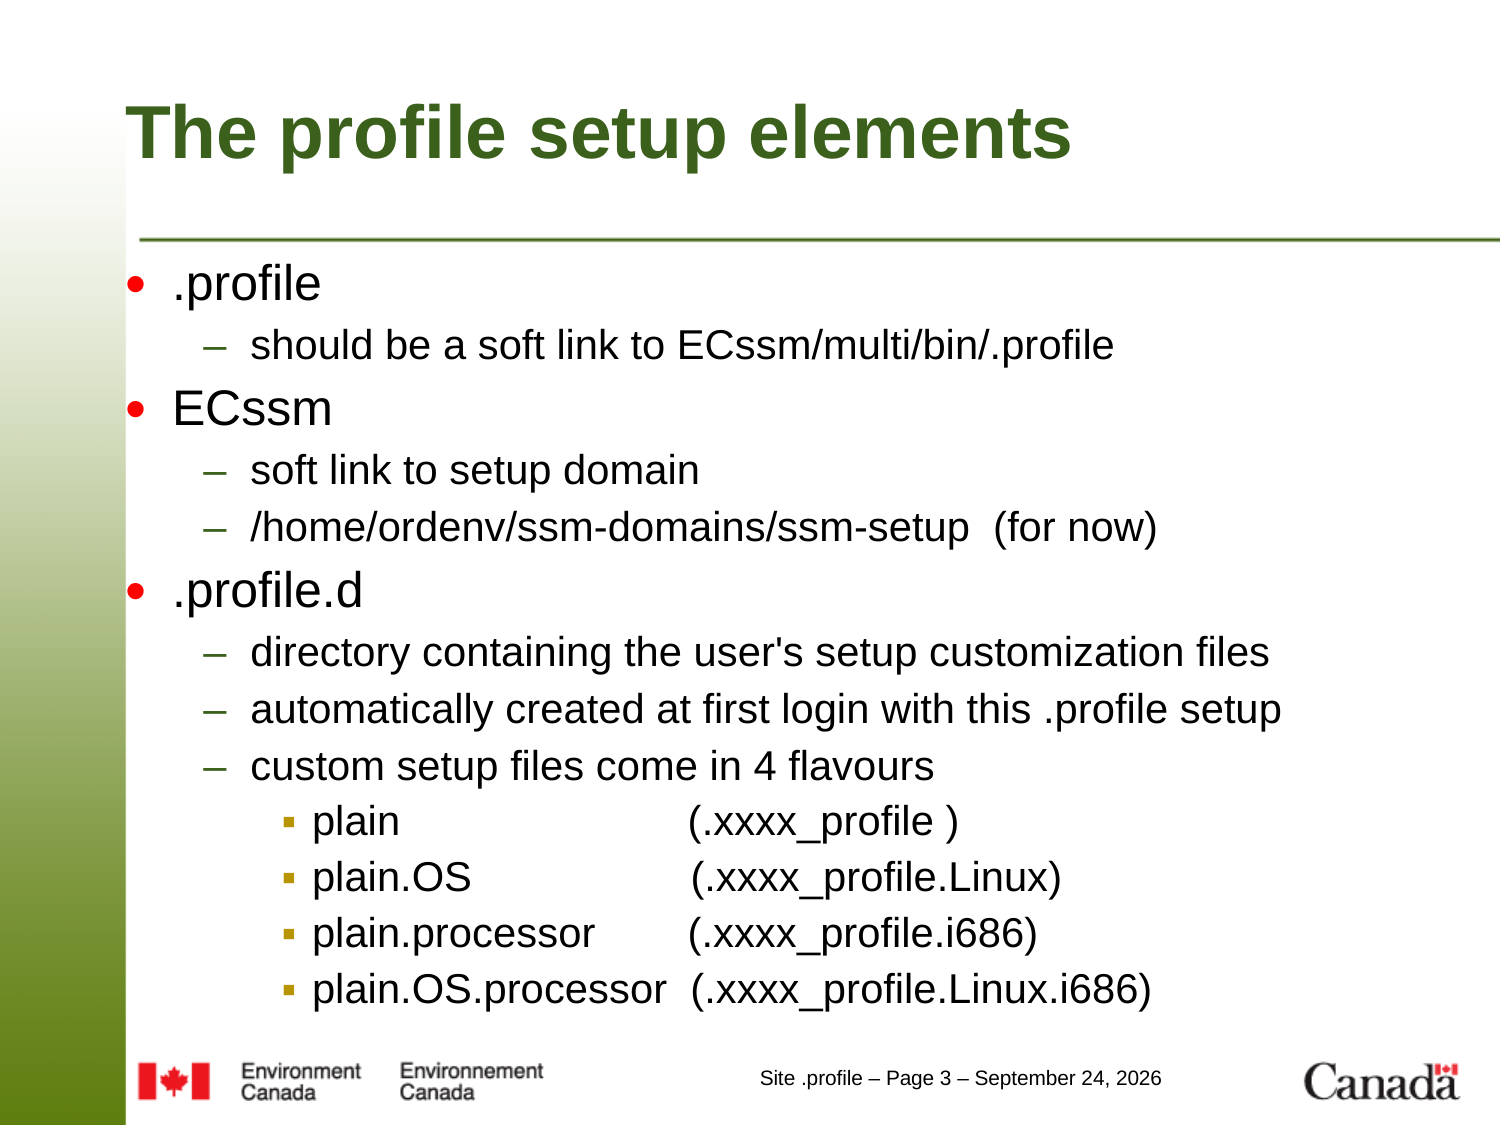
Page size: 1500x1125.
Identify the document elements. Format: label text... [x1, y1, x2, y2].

list .profile should be a soft link to ECssm/multi/bin/.profile ECssm soft link to setup domain /home/ordenv/ssm-domains/ssm-setup (for now) .profile.d directory containing the user's setup customization files automatically created at first login with this .profile setup custom setup files come in 4 flavours plain (.xxxx_profile ) plain.OS (.xxxx_profile.Linux) plain.processor (.xxxx_profile.i686) plain.OS.processor (.xxxx_profile.Linux.i686) [125, 255, 1463, 1013]
title The profile setup elements [125, 52, 1463, 213]
picture [0, 0, 1500, 1125]
